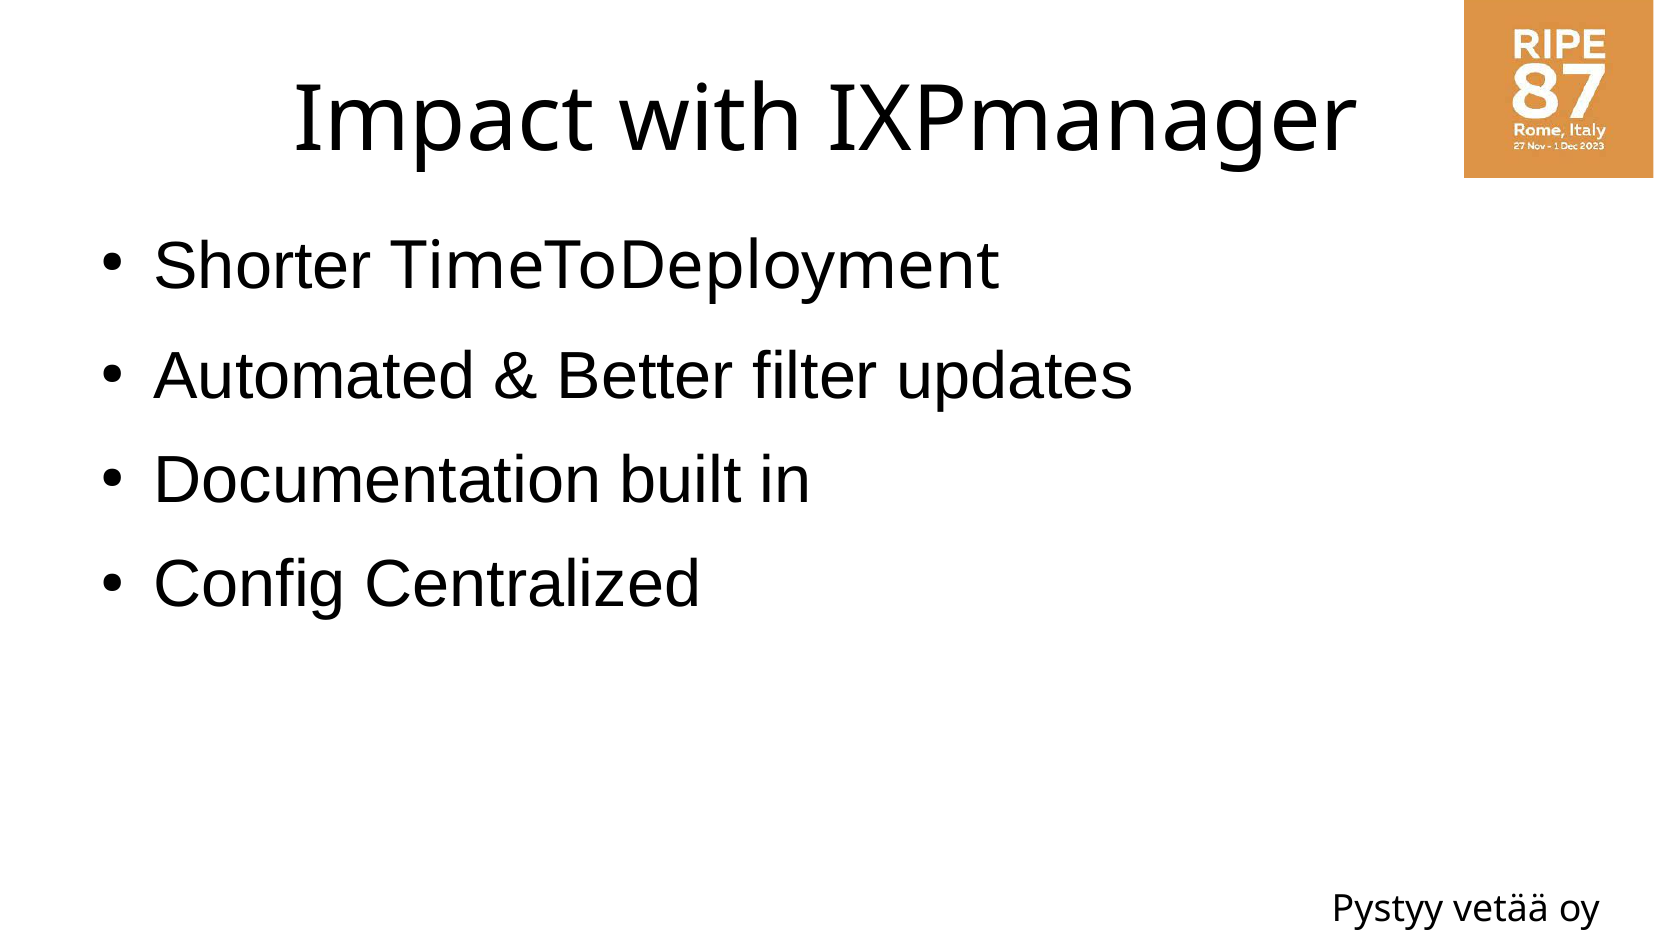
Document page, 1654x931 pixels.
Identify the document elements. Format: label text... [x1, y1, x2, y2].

list Shorter TimeToDeployment Automated & Better filter updates Documentation built in Config Centralized [82, 217, 1571, 758]
title Impact with IXPmanager [82, 37, 1571, 193]
picture [1464, 0, 1654, 178]
text_box Pystyy vetää oy [1316, 874, 1654, 931]
